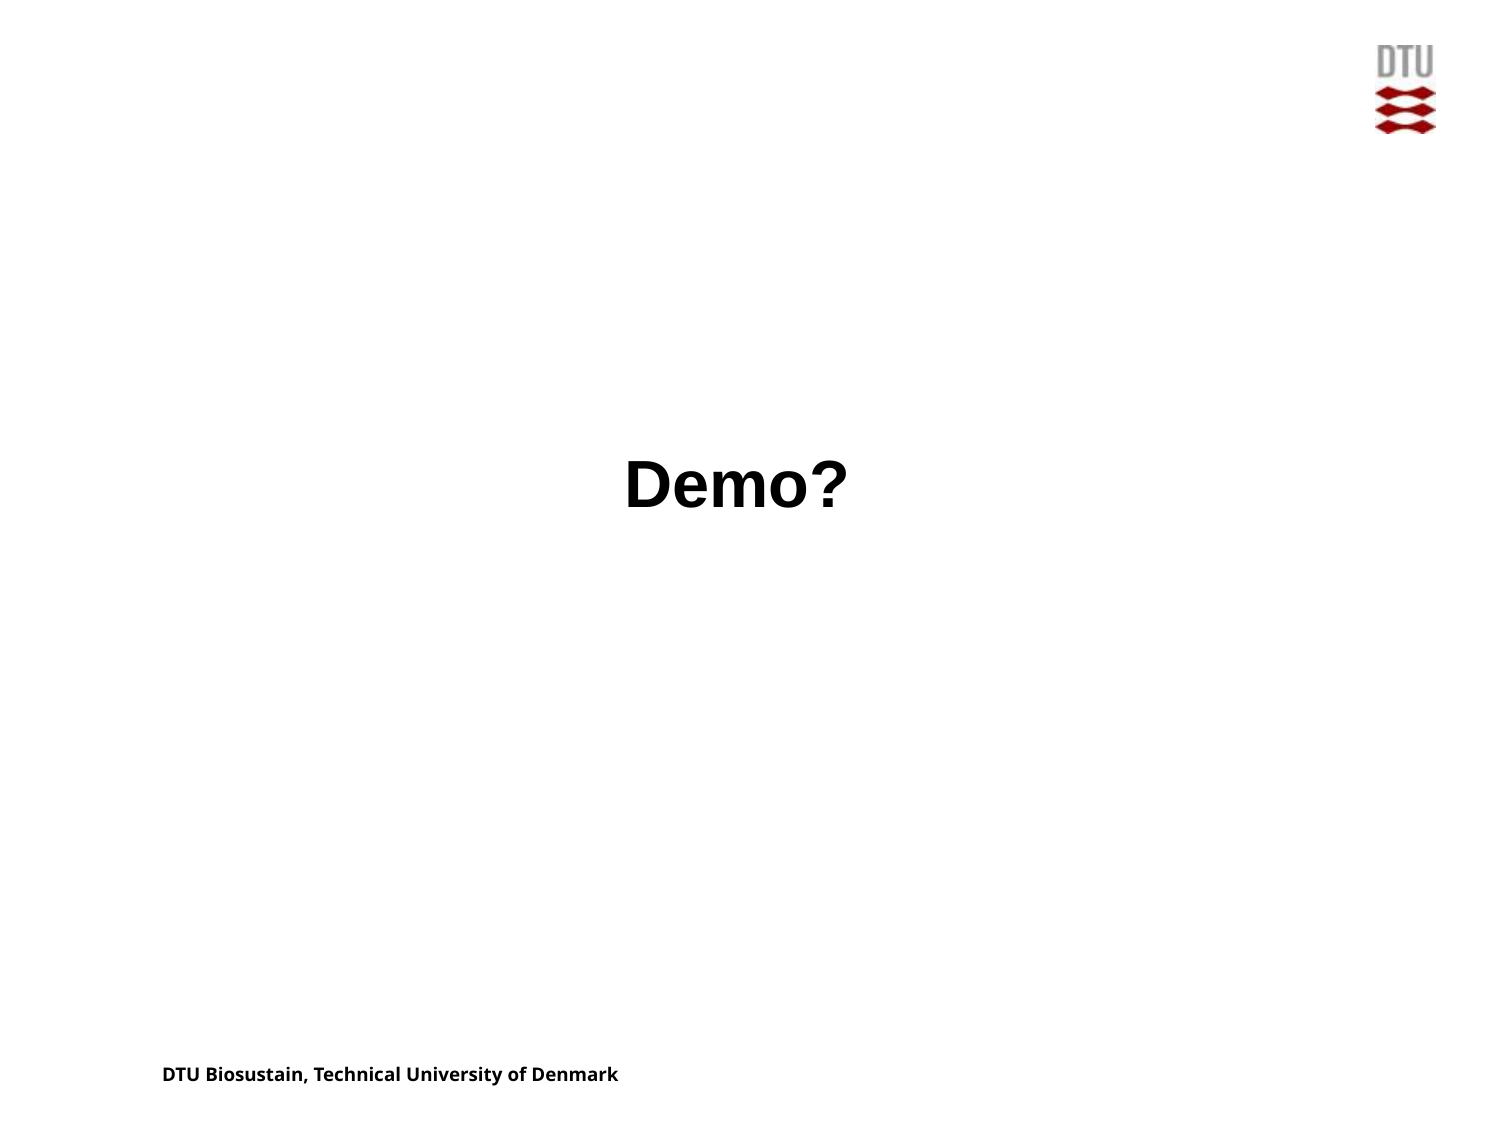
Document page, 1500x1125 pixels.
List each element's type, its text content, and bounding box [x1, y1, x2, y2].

picture [1375, 45, 1436, 134]
subtitle Demo? [99, 50, 1375, 920]
